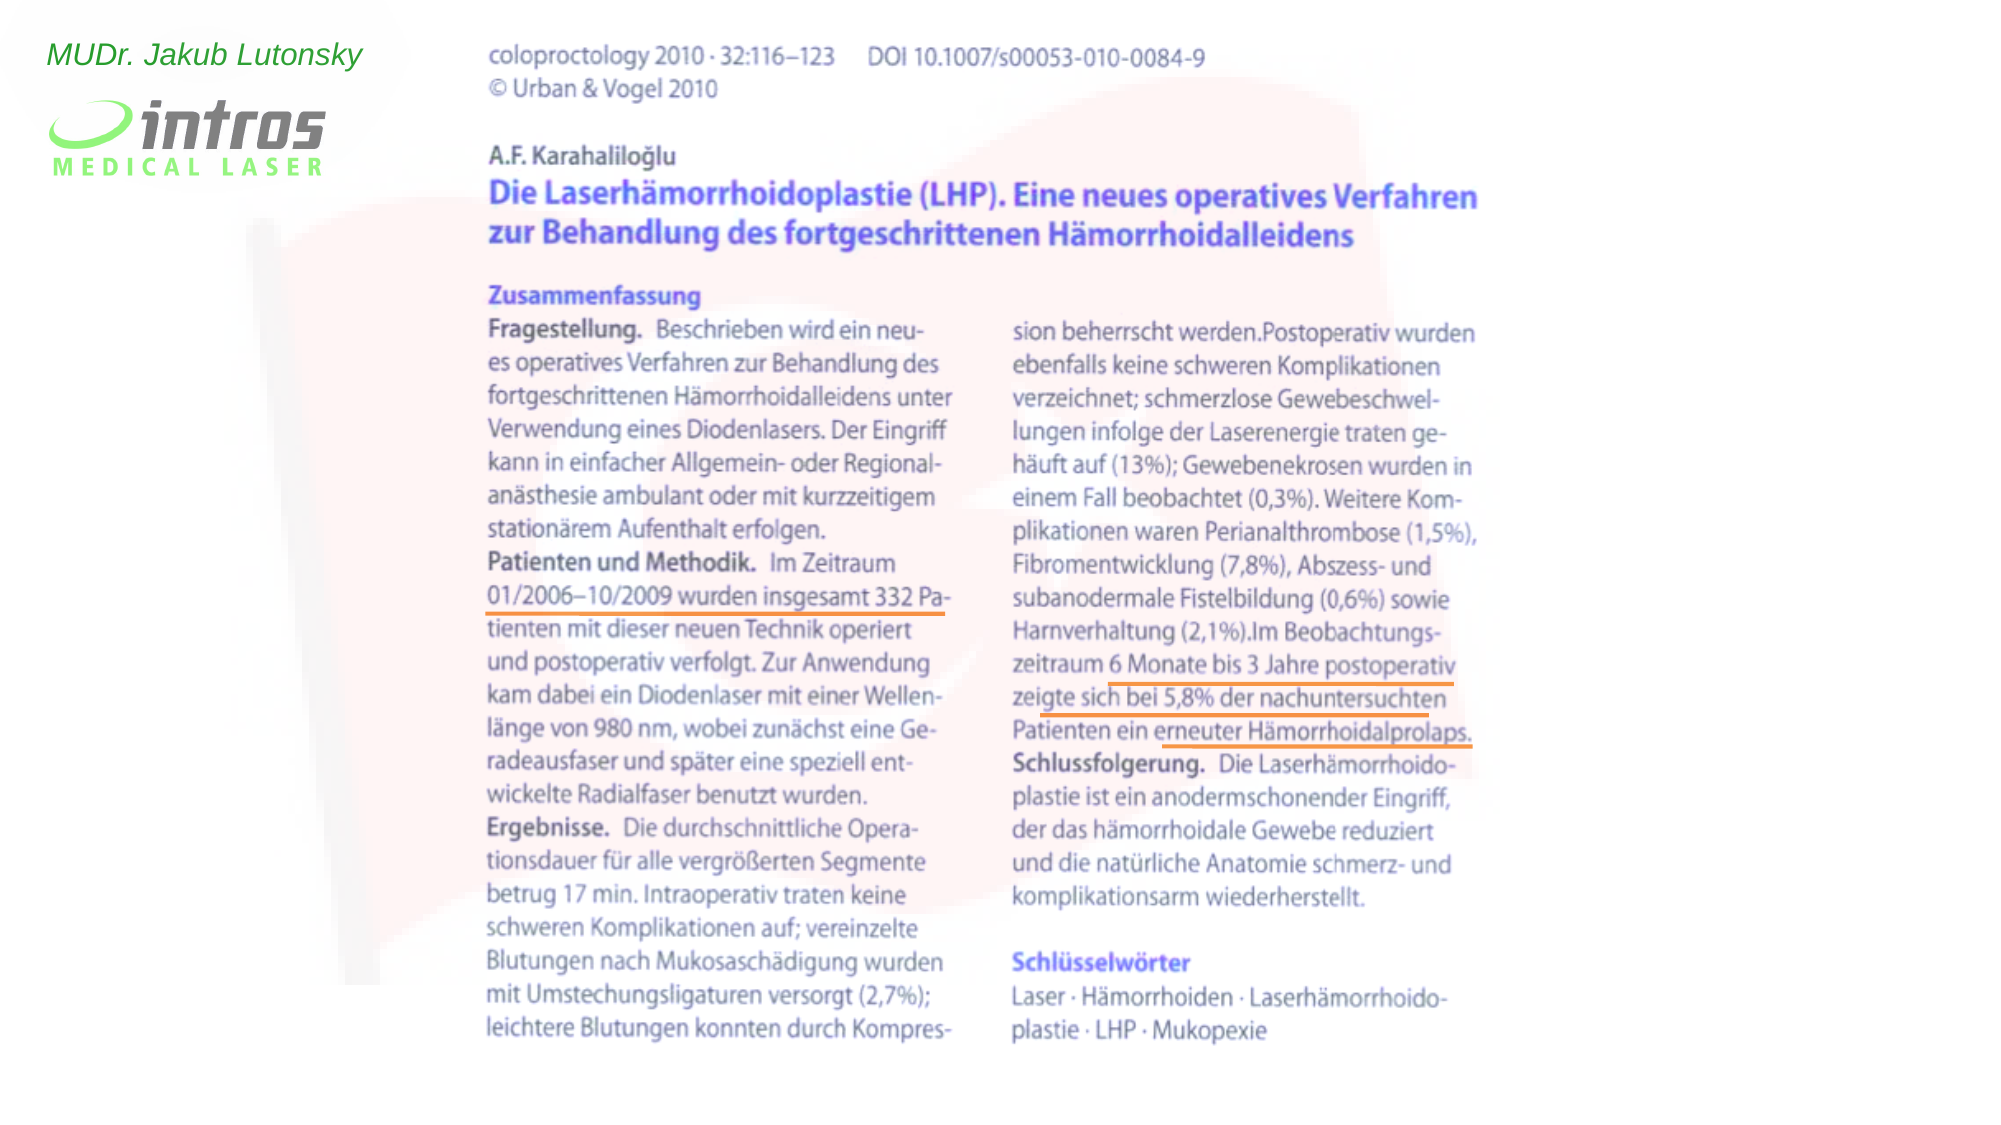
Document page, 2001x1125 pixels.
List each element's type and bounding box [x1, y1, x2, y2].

picture [161, 0, 1528, 1092]
